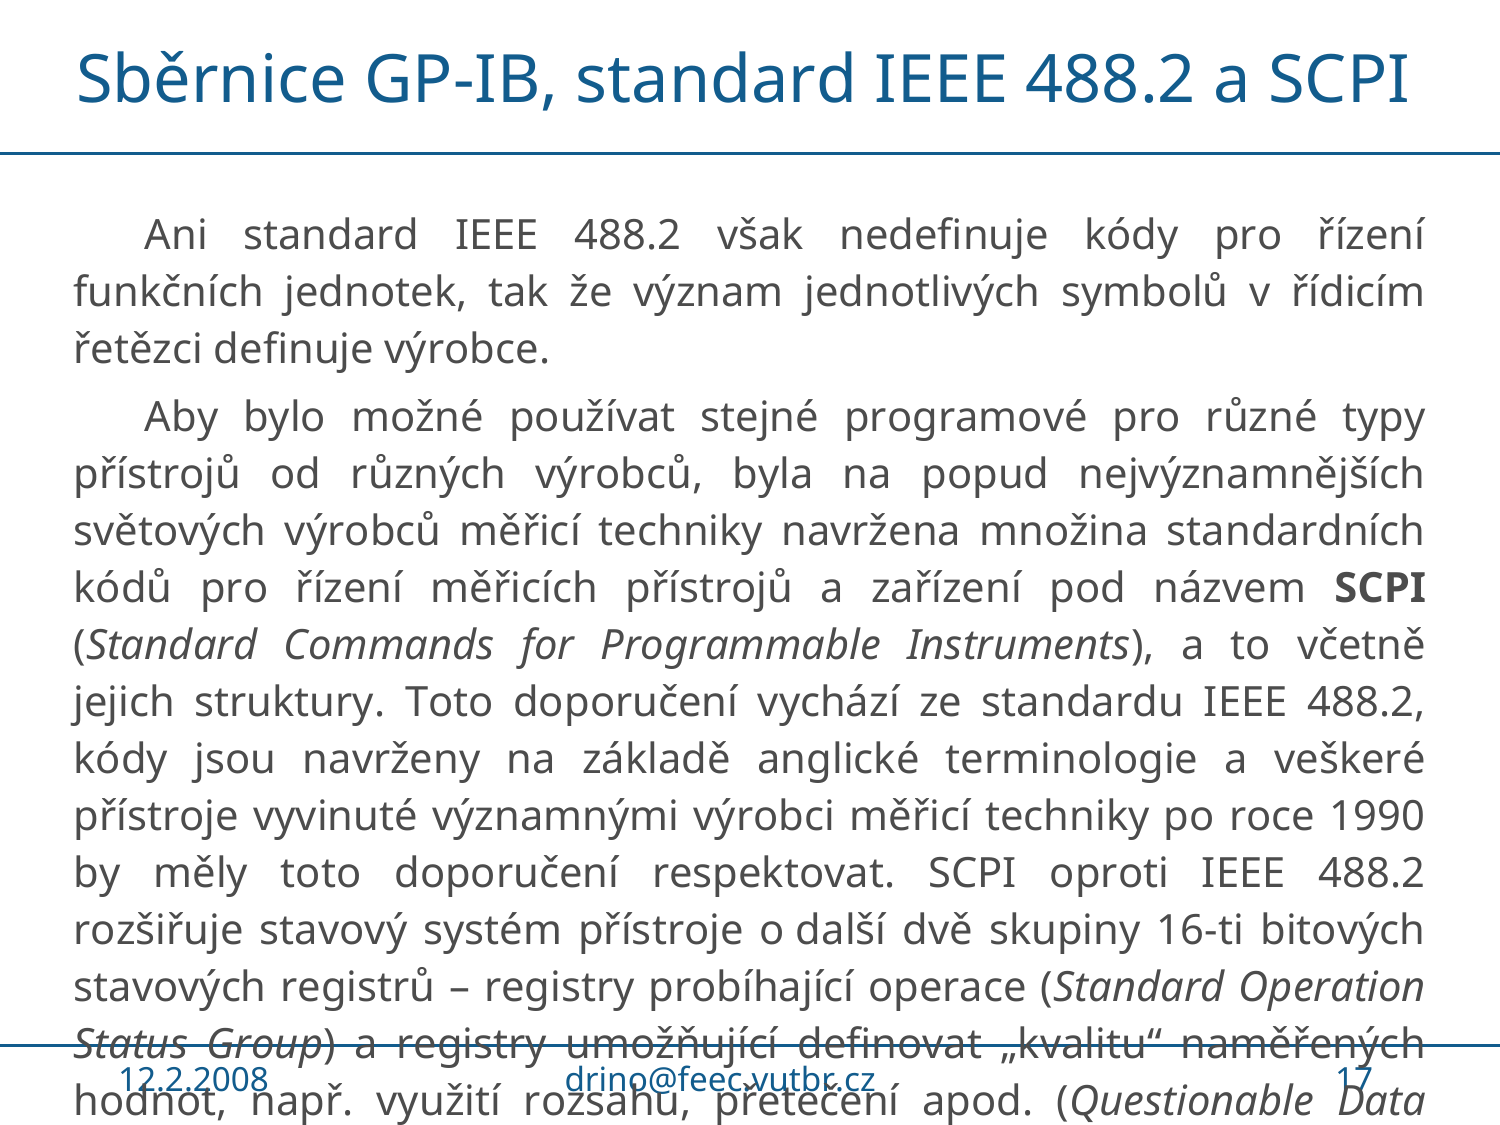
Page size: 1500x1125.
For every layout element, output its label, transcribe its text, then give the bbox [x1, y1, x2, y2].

title Sběrnice GP-IB, standard IEEE 488.2 a SCPI [0, 0, 1500, 152]
text_box Ani standard IEEE 488.2 však nedefinuje kódy pro řízení funkčních jednotek, tak že význam jednotlivých symbolů v řídicím řetězci definuje výrobce. Aby bylo možné používat stejné programové pro různé typy přístrojů od různých výrobců, byla na popud nejvýznamnějších světových výrobců měřicí techniky navržena množina standardních kódů pro řízení měřicích přístrojů a zařízení pod názvem SCPI (Standard Commands for Programmable Instruments), a to včetně jejich struktury. Toto doporučení vychází ze standardu IEEE 488.2, kódy jsou navrženy na základě anglické terminologie a veškeré přístroje vyvinuté významnými výrobci měřicí techniky po roce 1990 by měly toto doporučení respektovat. SCPI oproti IEEE 488.2 rozšiřuje stavový systém přístroje o další dvě skupiny 16-ti bitových stavových registrů – registry probíhající operace (Standard Operation Status Group) a registry umožňující definovat „kvalitu“ naměřených hodnot, např. využití rozsahu, přetečení apod. (Questionable Data Group). [59, 196, 1442, 1125]
